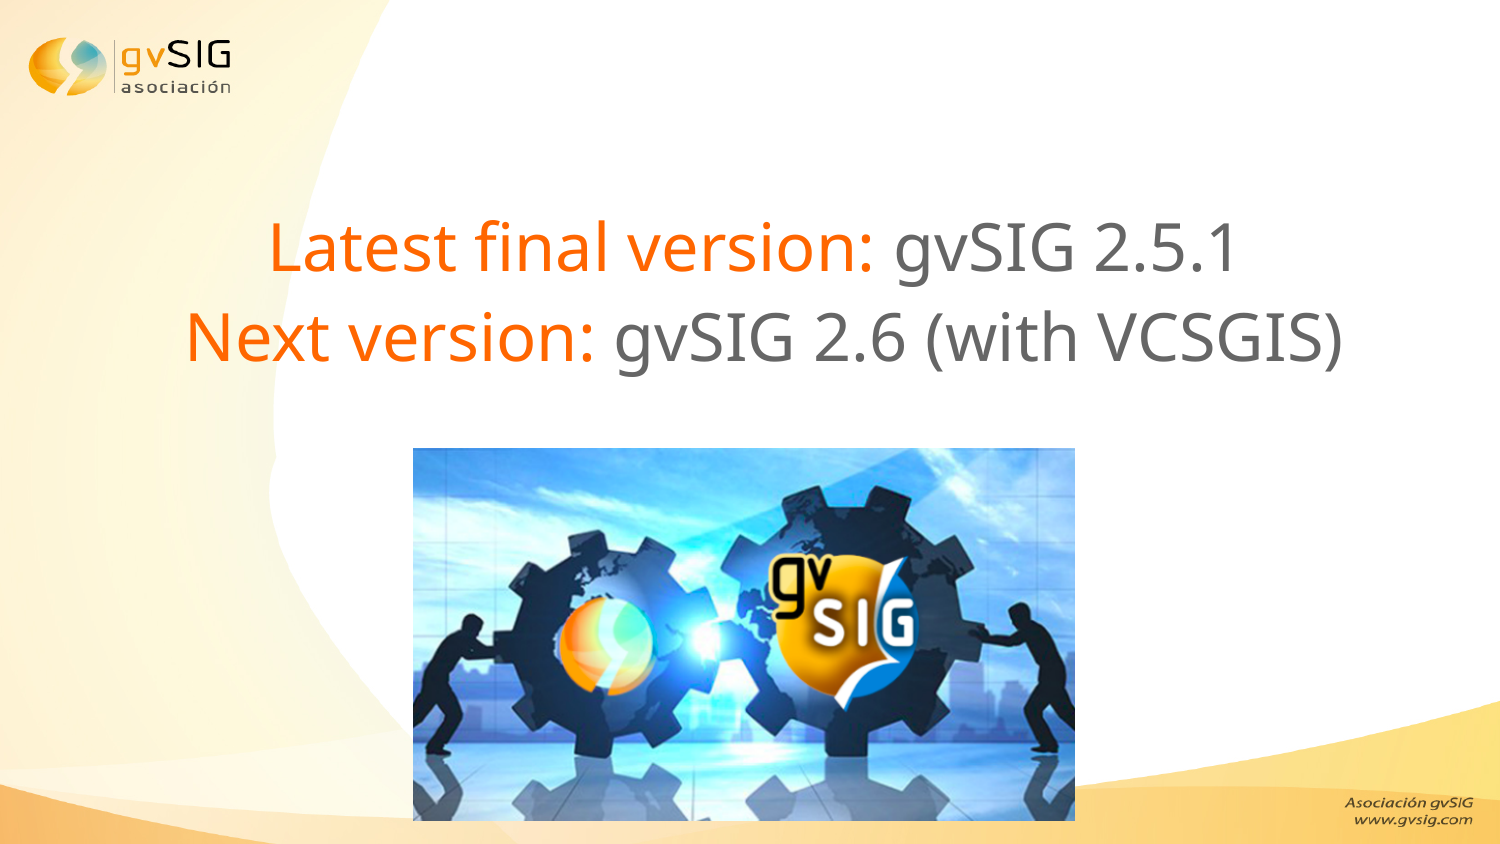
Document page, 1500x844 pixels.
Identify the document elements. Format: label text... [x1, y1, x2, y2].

title Latest final version: gvSIG 2.5.1 Next version: gvSIG 2.6 (with VCSGIS) [59, 191, 1453, 390]
picture [0, 0, 1500, 844]
